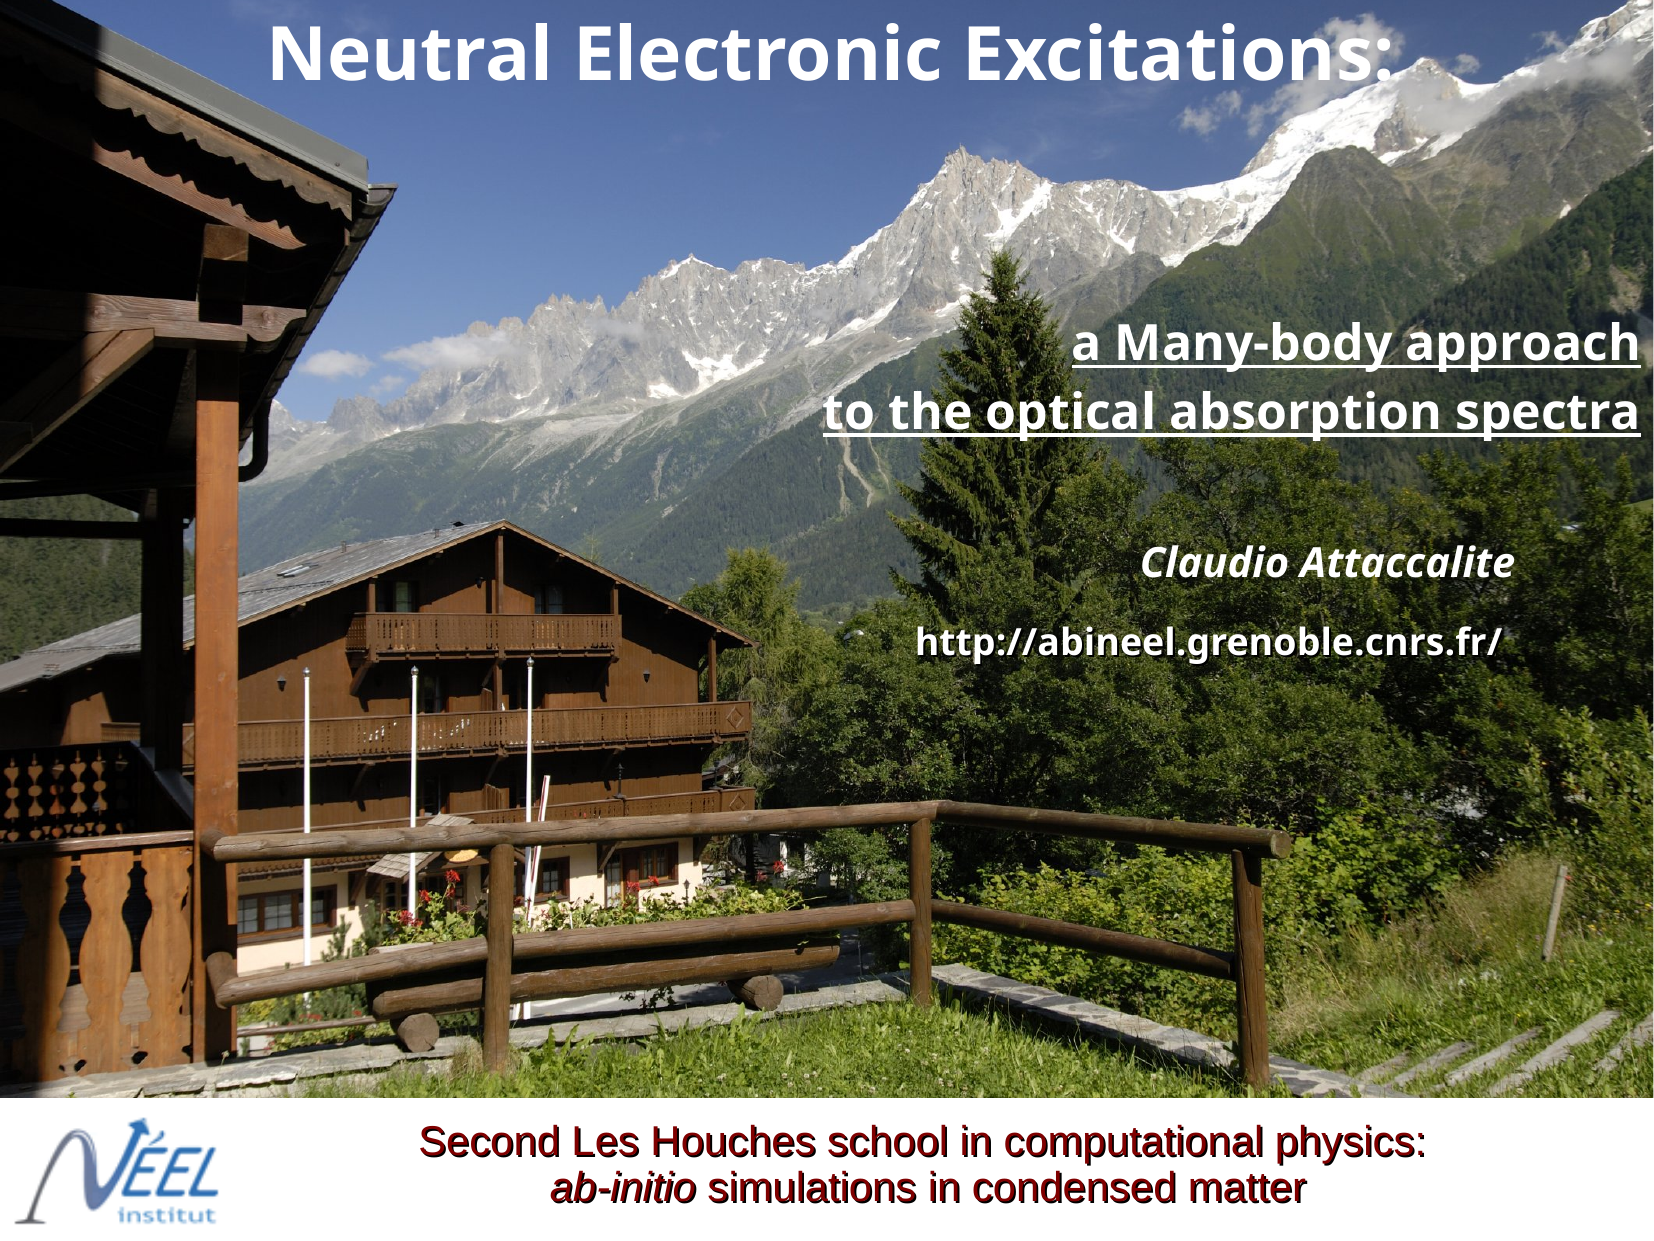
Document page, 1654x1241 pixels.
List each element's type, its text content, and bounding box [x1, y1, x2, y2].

text_box http://abineel.grenoble.cnrs.fr/ [900, 608, 1654, 685]
picture [0, 0, 1654, 1098]
text_box Claudio Attaccalite [1125, 542, 1654, 608]
picture [3, 1108, 231, 1237]
text_box Second Les Houches school in computational physics: ab-initio simulations in condensed matter [360, 1110, 1486, 1218]
text_box Neutral Electronic Excitations: a Many-body approach to the optical absorption spectra [5, 0, 1654, 542]
